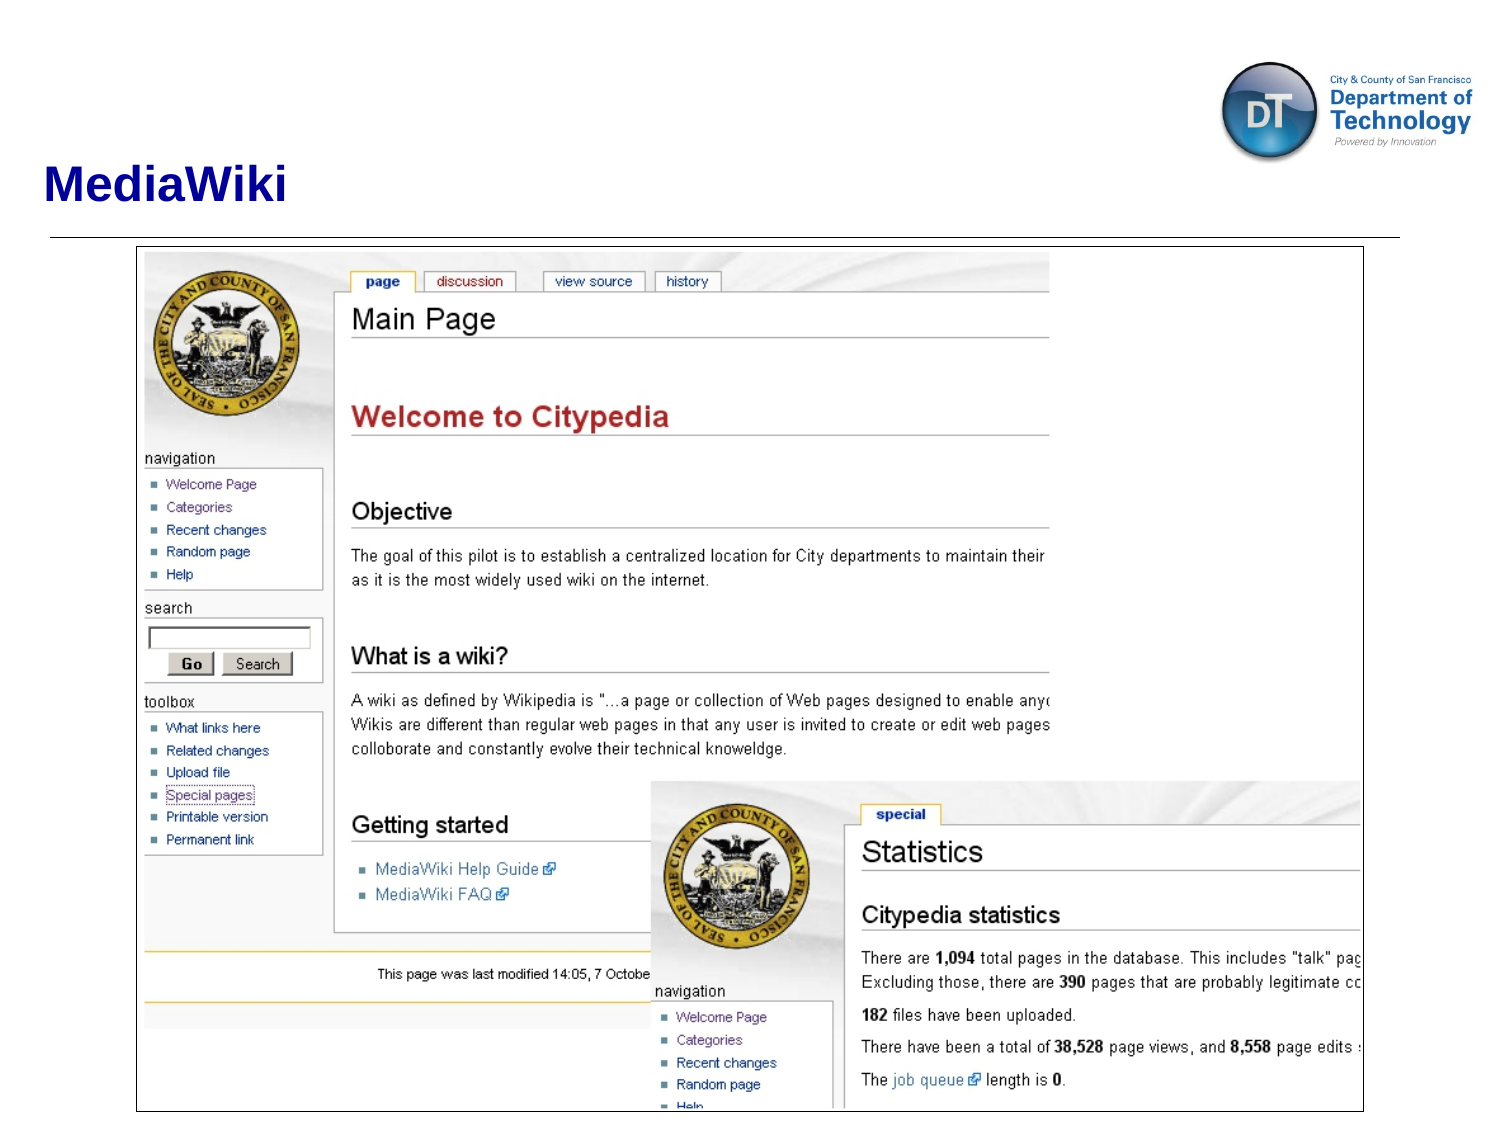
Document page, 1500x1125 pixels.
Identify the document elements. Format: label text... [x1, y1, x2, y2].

title MediaWiki [28, 117, 1104, 220]
picture [1216, 59, 1477, 167]
text_box [137, 247, 1363, 1112]
